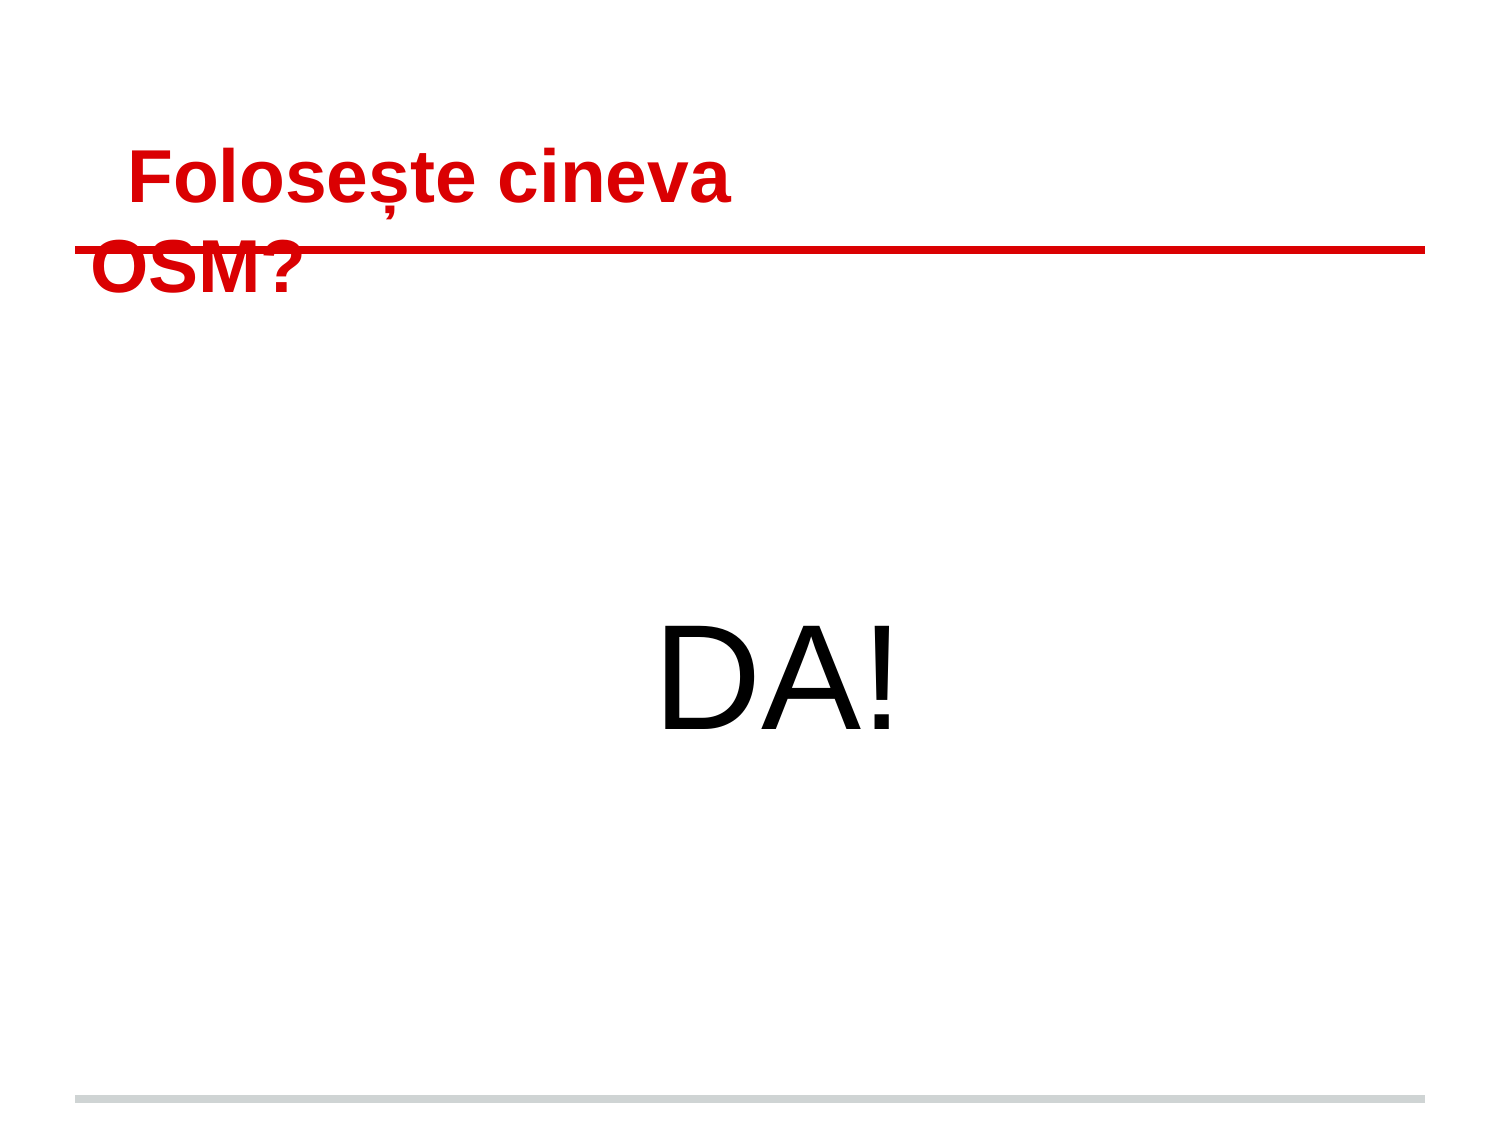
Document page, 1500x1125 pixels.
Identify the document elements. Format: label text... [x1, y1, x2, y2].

title Folosește cineva OSM? [75, 45, 1426, 233]
list DA! [75, 262, 1426, 1078]
